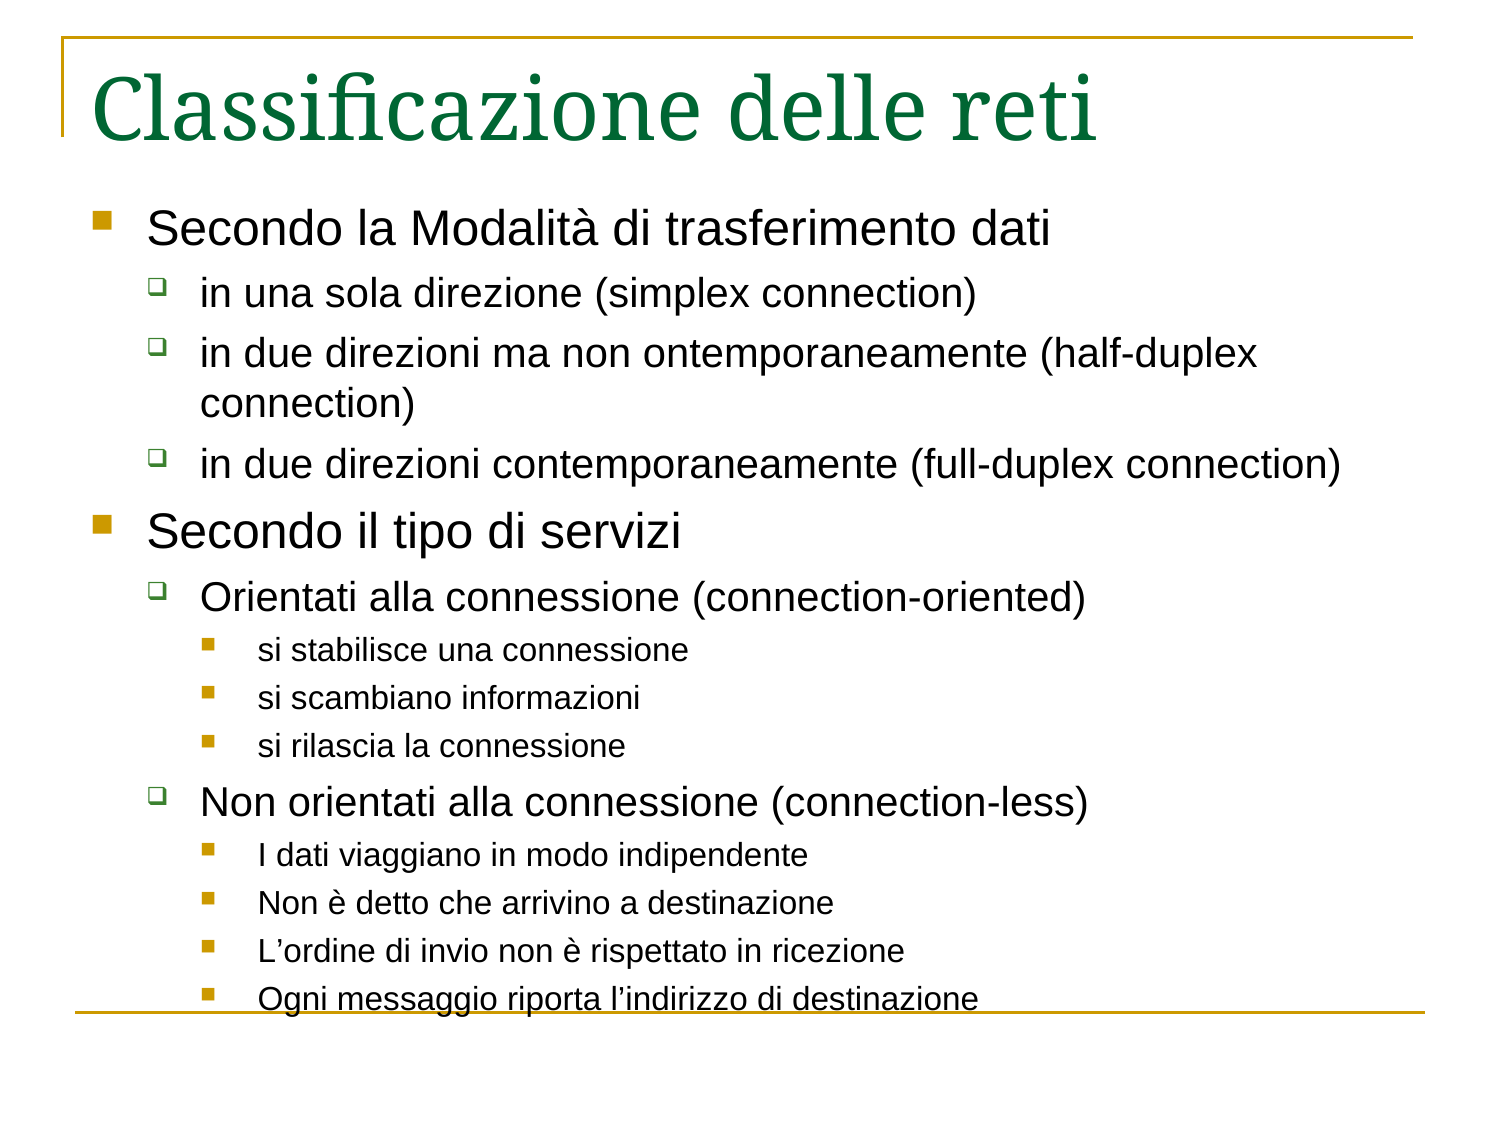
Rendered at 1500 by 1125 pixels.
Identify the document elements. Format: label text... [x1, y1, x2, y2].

title Classificazione delle reti [75, 45, 1426, 187]
list Secondo la Modalità di trasferimento dati in una sola direzione (simplex connection) in due direzioni ma non ontemporaneamente (half-duplex connection) in due direzioni contemporaneamente (full-duplex connection) Secondo il tipo di servizi Orientati alla connessione (connection-oriented) si stabilisce una connessione si scambiano informazioni si rilascia la connessione Non orientati alla connessione (connection-less) I dati viaggiano in modo indipendente Non è detto che arrivino a destinazione L’ordine di invio non è rispettato in ricezione Ogni messaggio riporta l’indirizzo di destinazione [75, 187, 1426, 1025]
